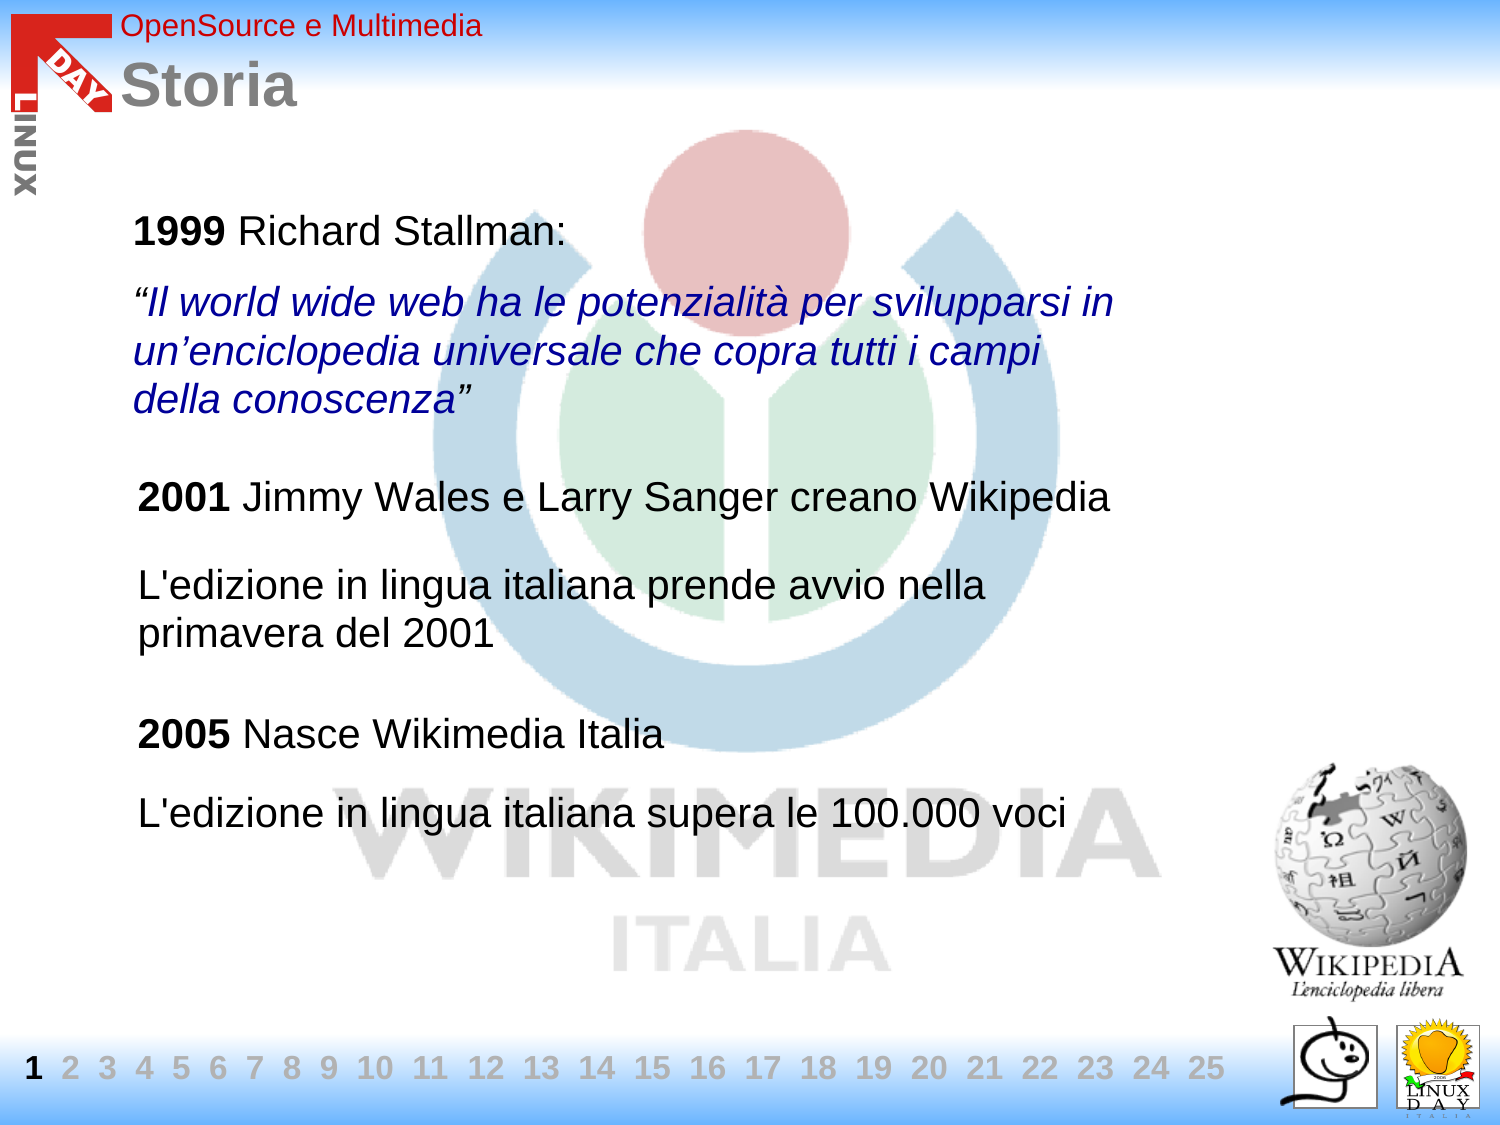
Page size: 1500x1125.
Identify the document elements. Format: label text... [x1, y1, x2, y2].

text_box [0, 0, 1500, 91]
text_box L'edizione in lingua italiana prende avvio nella primavera del 2001 [122, 552, 1128, 665]
text_box 1999 Richard Stallman: “Il world wide web ha le potenzialità per svilupparsi in un’enciclopedia universale che copra tutti i campi della conoscenza” [118, 198, 1152, 431]
text_box OpenSource e Multimedia [120, 7, 1479, 43]
text_box Storia [120, 50, 1479, 120]
text_box 1 2 3 4 5 6 7 8 9 10 11 12 13 14 15 16 17 18 19 20 21 22 23 24 25 [24, 1049, 1267, 1087]
text_box 2001 Jimmy Wales e Larry Sanger creano Wikipedia [122, 464, 1128, 529]
chart [1265, 761, 1477, 1004]
text_box 2005 Nasce Wikimedia Italia L'edizione in lingua italiana supera le 100.000 voci [122, 700, 1128, 845]
text_box [0, 1025, 1500, 1125]
picture [11, 14, 1475, 1118]
